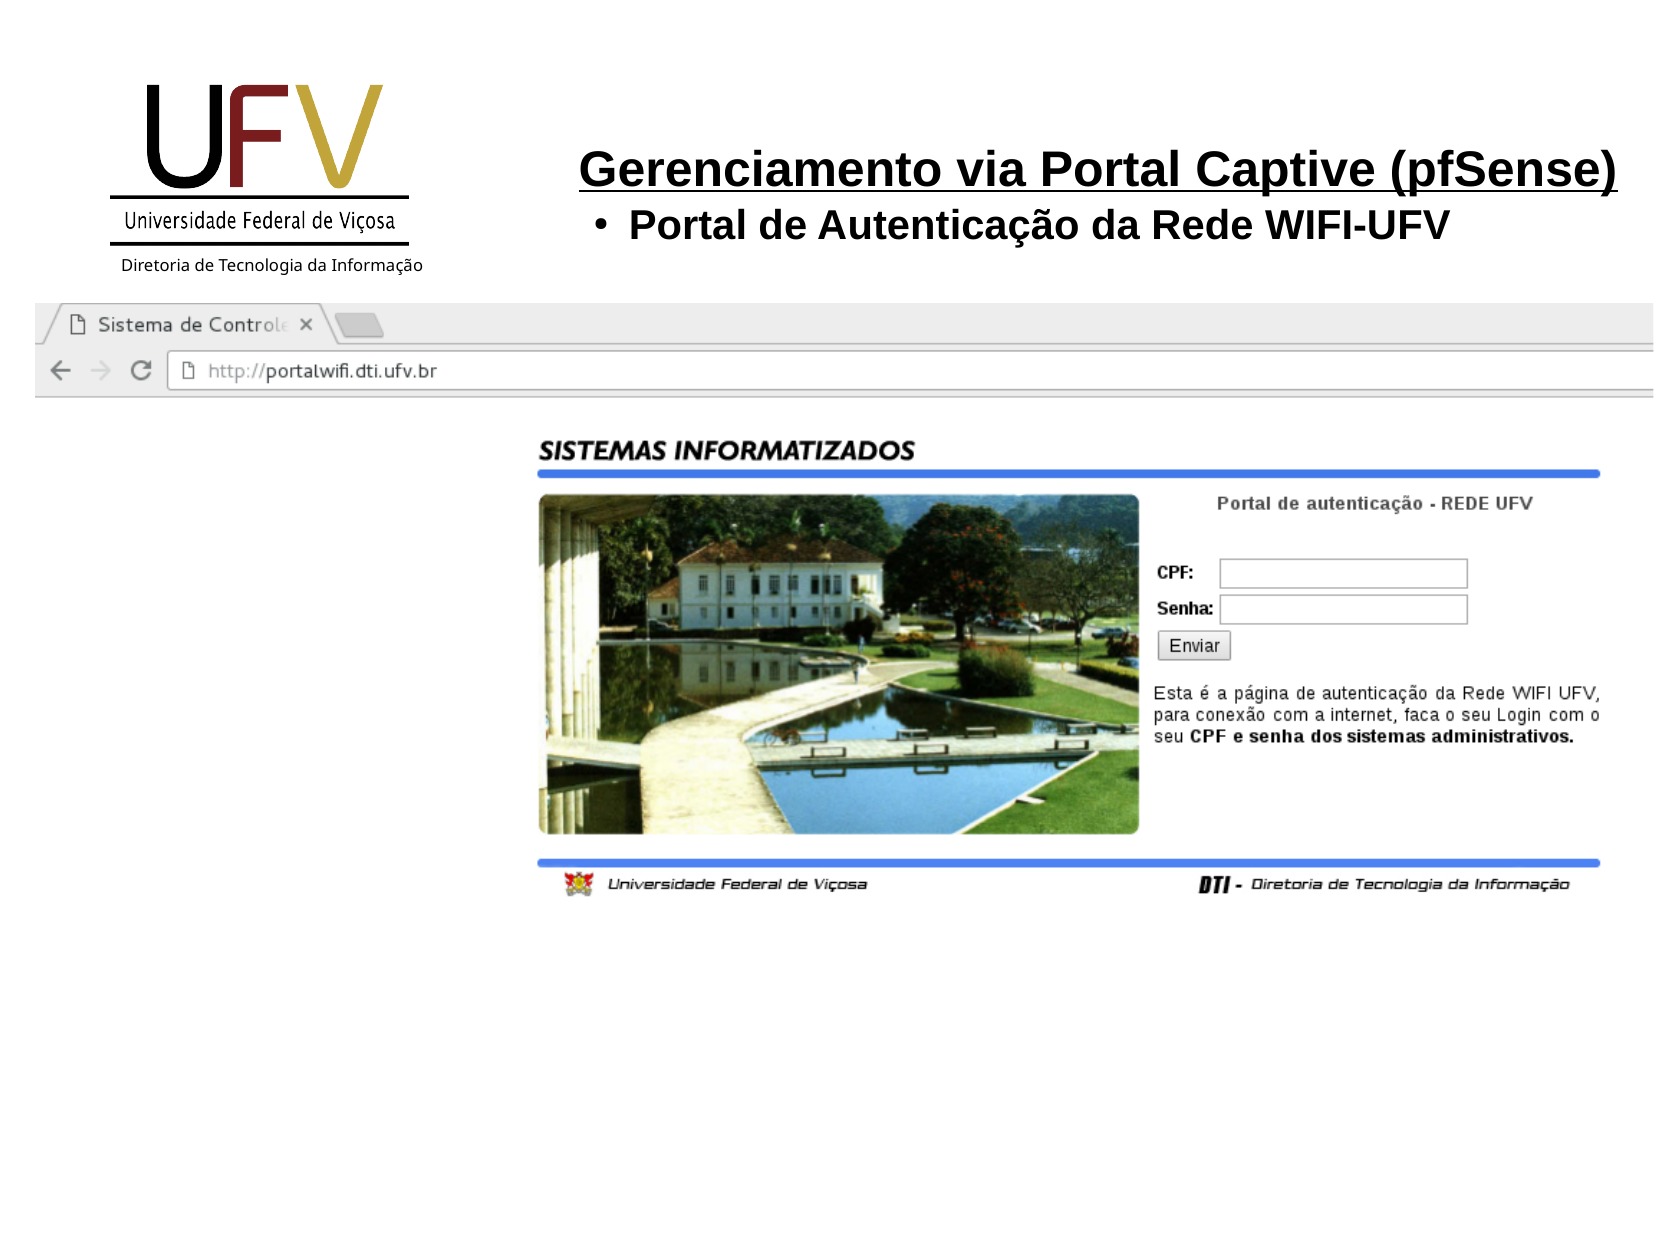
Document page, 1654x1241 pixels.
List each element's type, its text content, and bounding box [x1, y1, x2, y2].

text_box Diretoria de Tecnologia da Informação [409, 246, 443, 280]
picture [35, 303, 1654, 1241]
text_box Portal de Autenticação da Rede WIFI-UFV [578, 194, 1654, 256]
picture [110, 47, 409, 283]
title Gerenciamento via Portal Captive (pfSense) [578, 141, 1630, 194]
